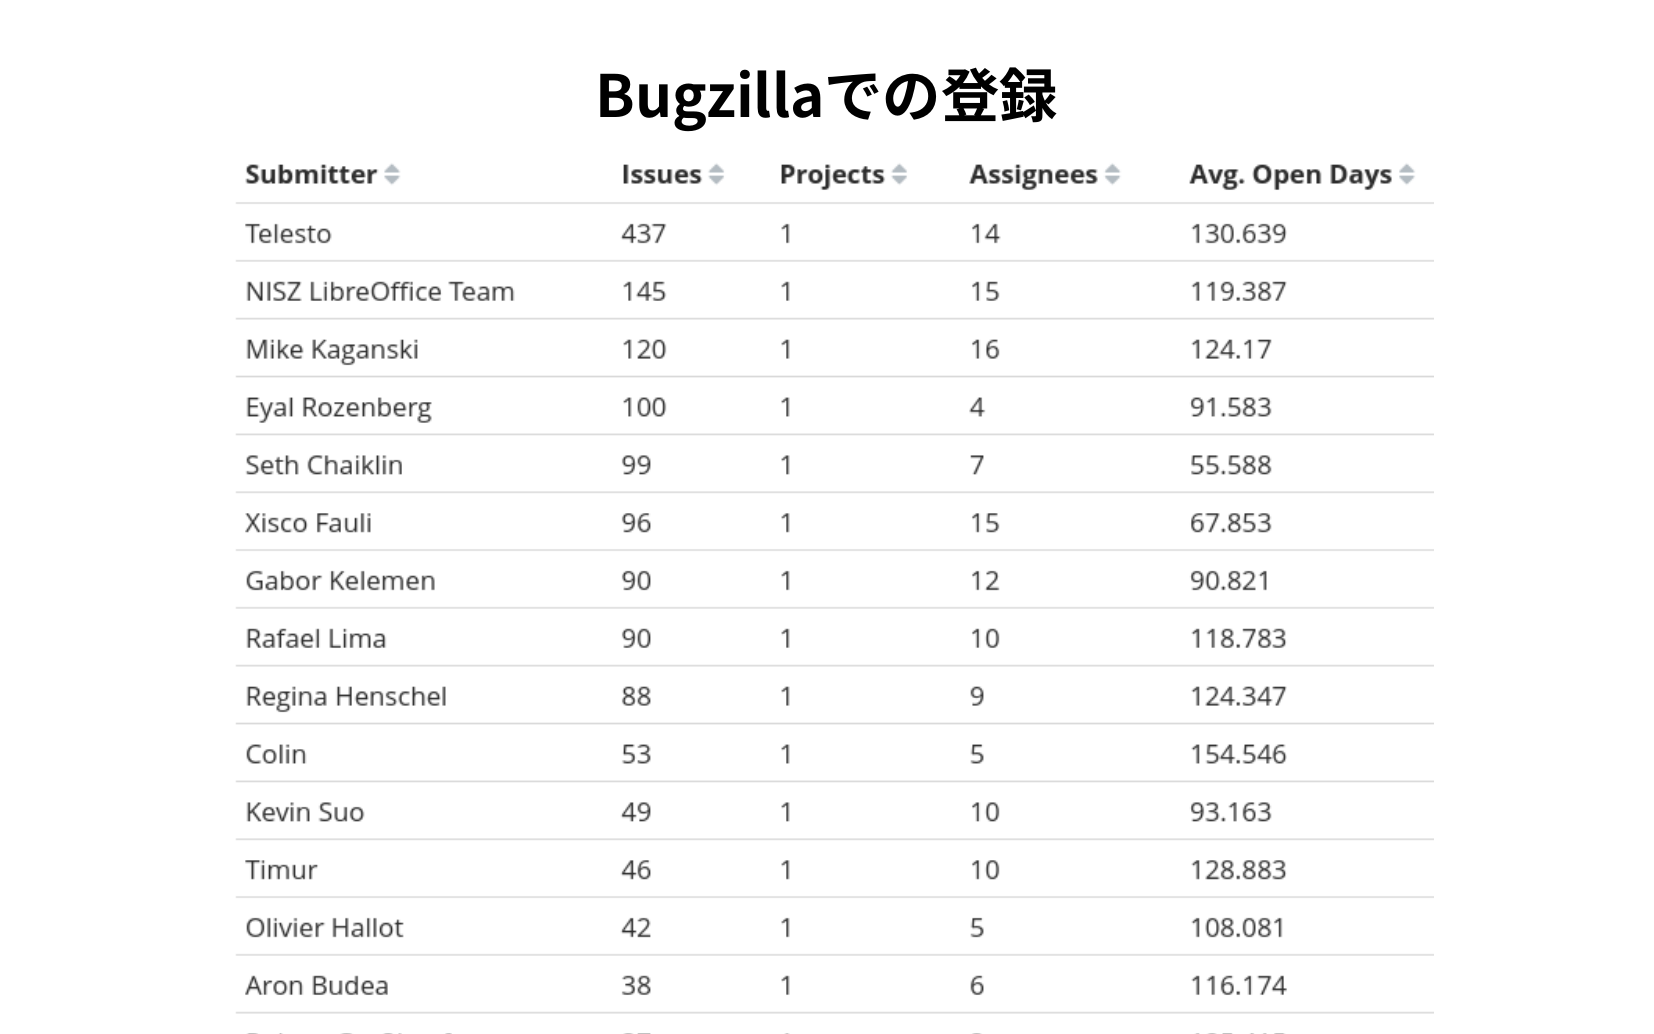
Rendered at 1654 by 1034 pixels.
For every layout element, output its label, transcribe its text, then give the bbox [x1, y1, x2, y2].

title Bugzillaでの登録 [82, 5, 1571, 179]
picture [219, 140, 1434, 1034]
